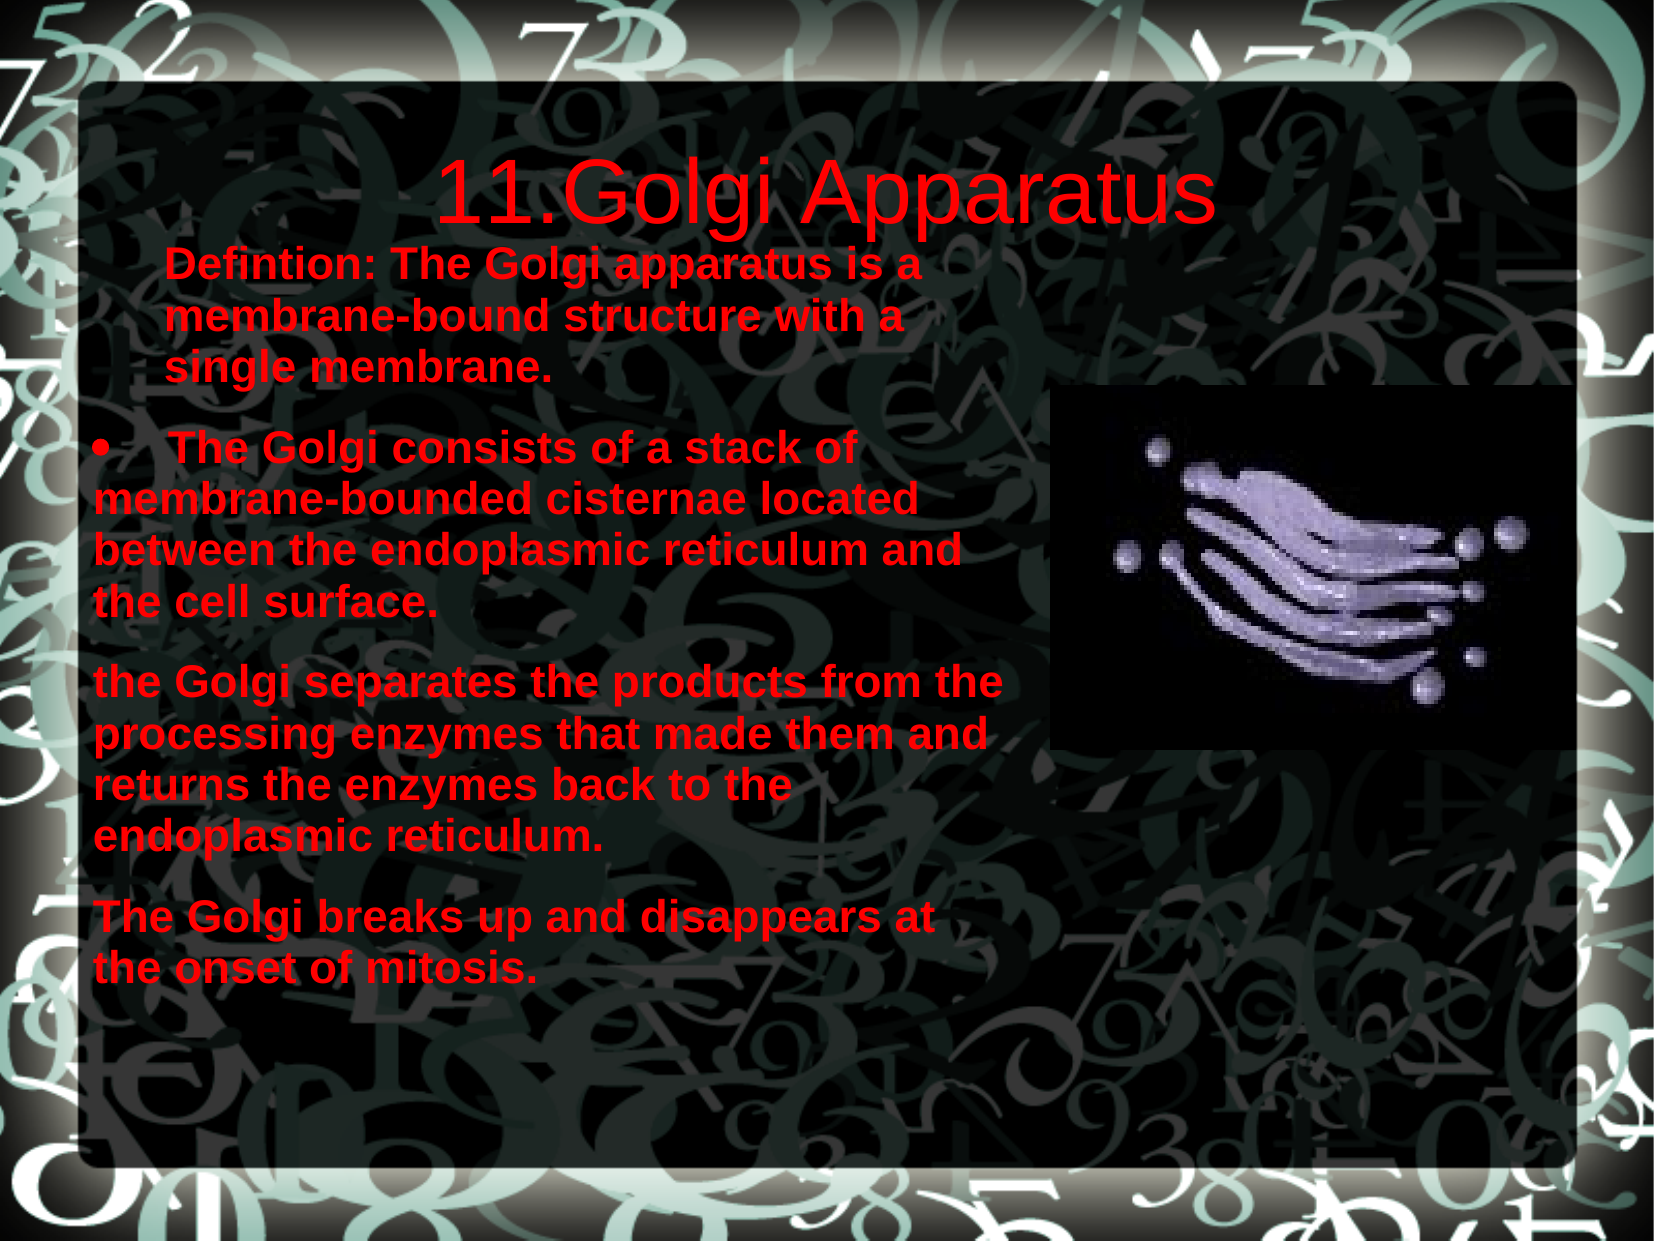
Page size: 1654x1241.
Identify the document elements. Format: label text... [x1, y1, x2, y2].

title 11.Golgi Apparatus [82, 95, 1571, 289]
picture [0, 0, 1654, 1241]
list Defintion: The Golgi apparatus is a membrane-bound structure with a single membrane. · The Golgi consists of a stack of membrane-bounded cisternae located between the endoplasmic reticulum and the cell surface. the Golgi separates the products from the processing enzymes that made them and returns the enzymes back to the endoplasmic reticulum. The Golgi breaks up and disappears at the onset of mitosis. [93, 238, 1013, 1163]
